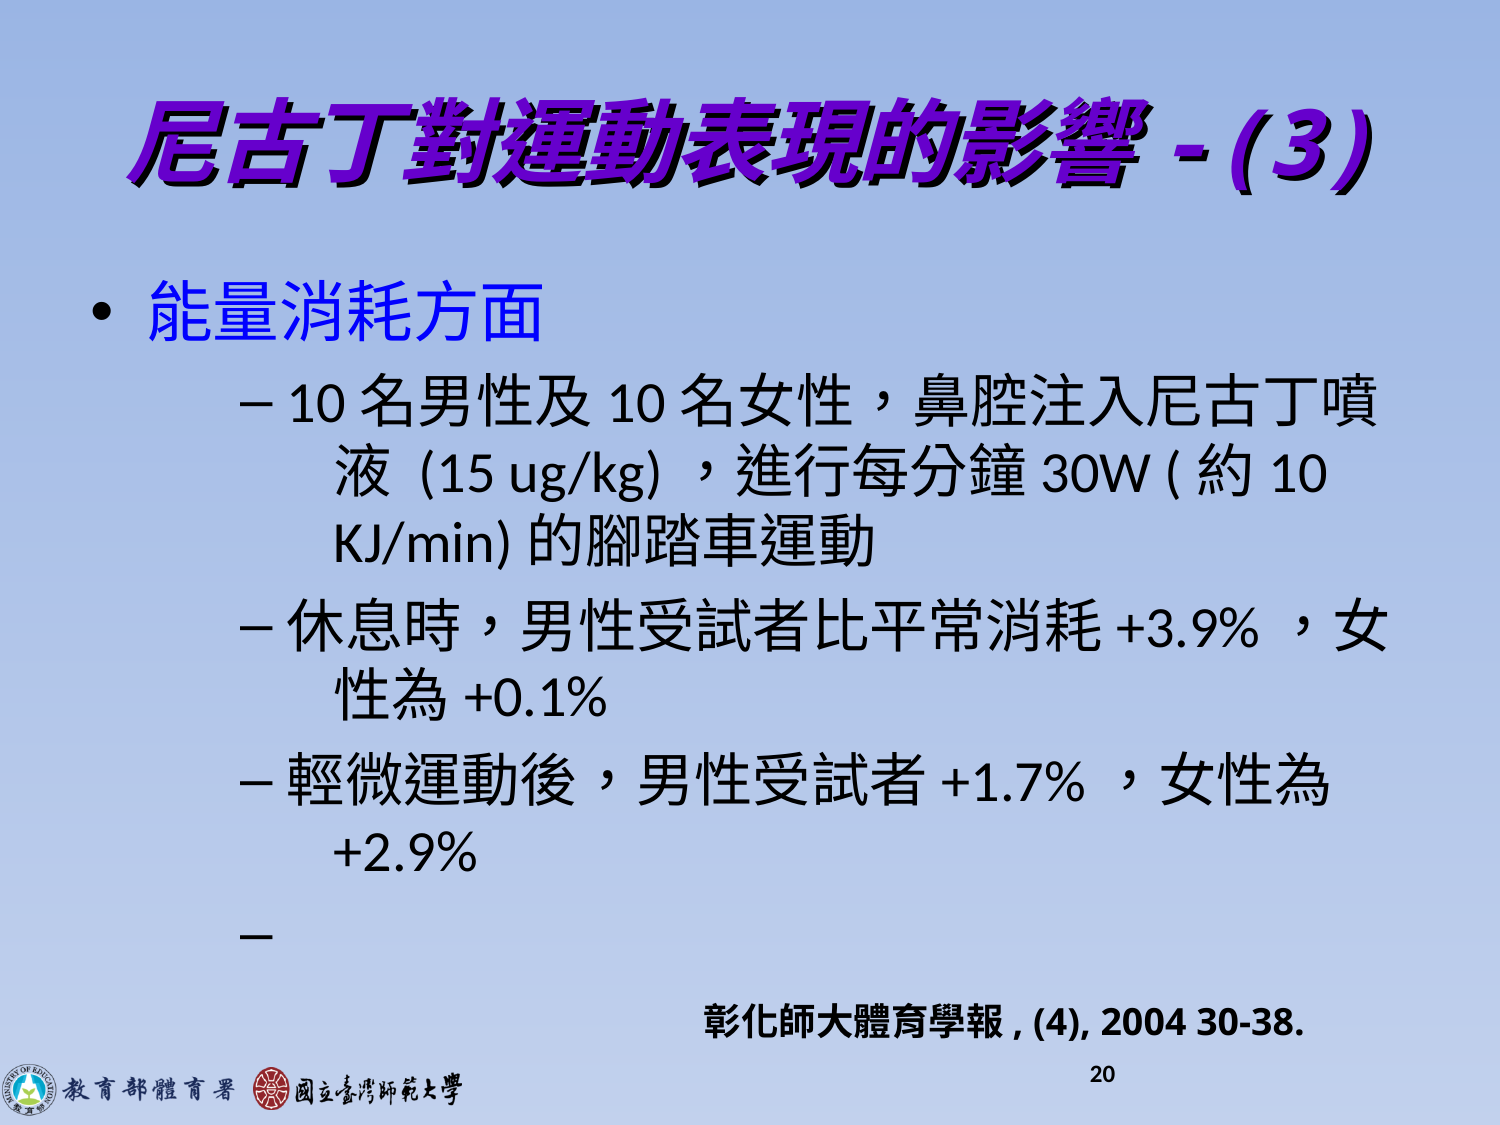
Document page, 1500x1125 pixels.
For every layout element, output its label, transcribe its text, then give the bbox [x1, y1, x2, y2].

text_box [1074, 1050, 1426, 1103]
title 尼古丁對運動表現的影響-(3) [75, 45, 1426, 233]
text_box 彰化師大體育學報, (4), 2004 30-38. [689, 990, 1453, 1050]
list 能量消耗方面 10名男性及10名女性，鼻腔注入尼古丁噴液 (15 ug/kg)，進行每分鐘30W (約10 KJ/min)的腳踏車運動 休息時，男性受試者比平常消耗+3.9%，女性為+0.1% 輕微運動後，男性受試者+1.7%，女性為+2.9% [75, 262, 1426, 1005]
